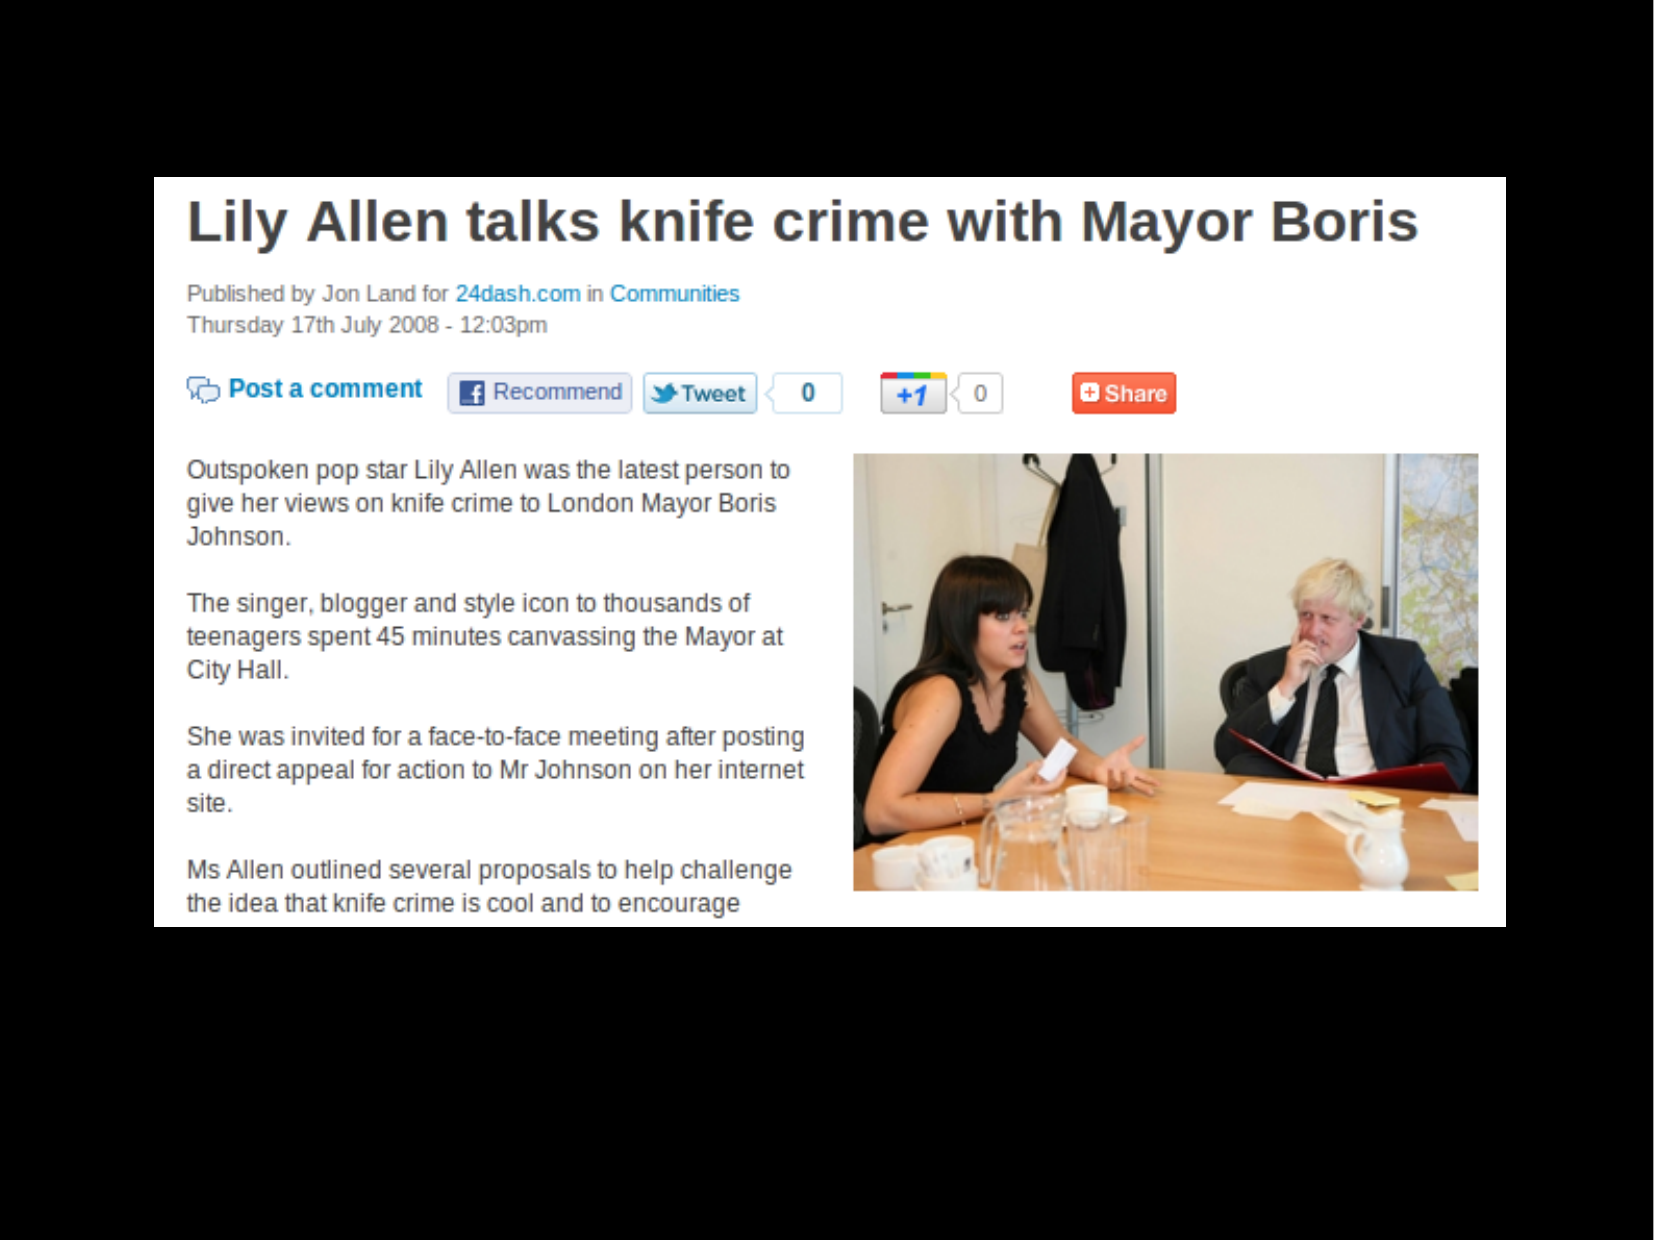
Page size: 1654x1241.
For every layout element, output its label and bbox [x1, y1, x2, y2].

picture [154, 177, 1506, 927]
